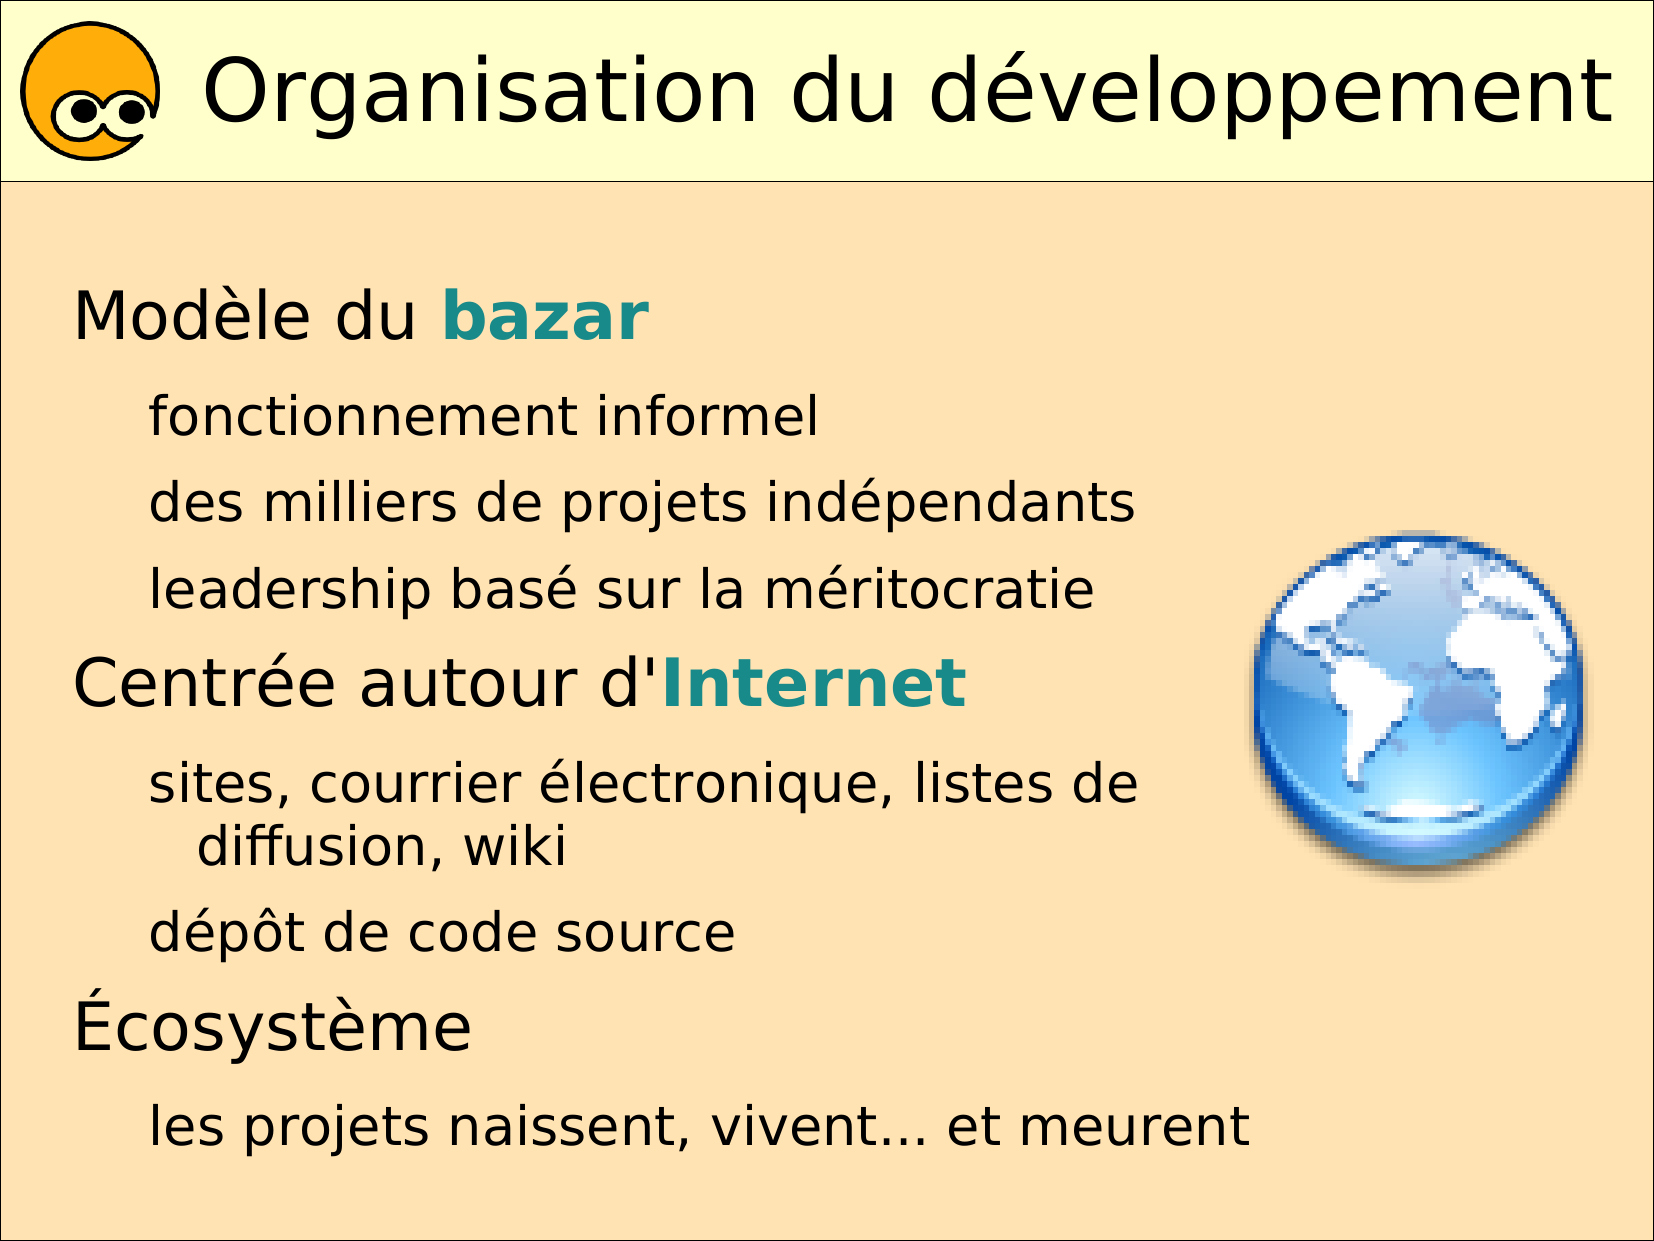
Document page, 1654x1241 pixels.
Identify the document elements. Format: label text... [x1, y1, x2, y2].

picture [1244, 525, 1594, 907]
list Modèle du bazar fonctionnement informel des milliers de projets indépendants leadership basé sur la méritocratie Centrée autour d'Internet sites, courrier électronique, listes de diffusion, wiki dépôt de code source Écosystème les projets naissent, vivent... et meurent [54, 277, 1373, 1159]
picture [20, 21, 160, 161]
title Organisation du développement [162, 29, 1654, 153]
